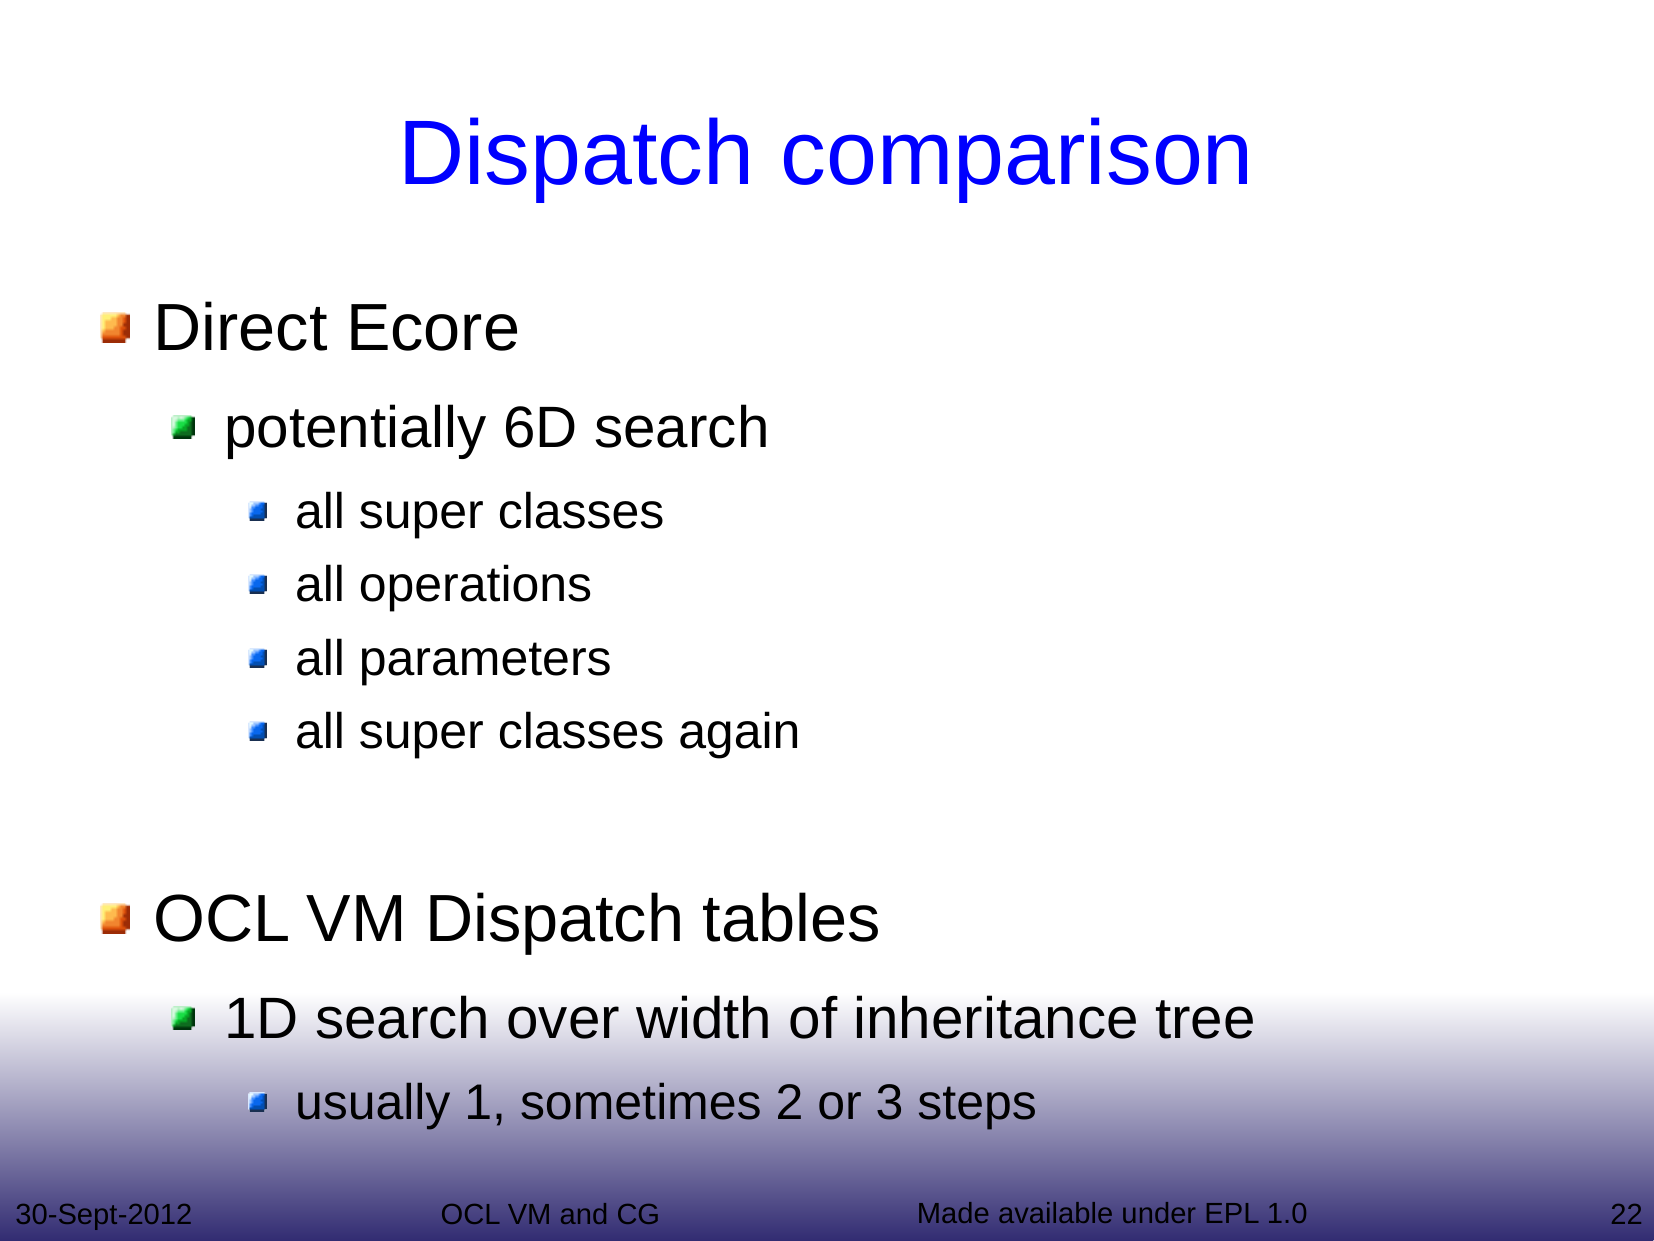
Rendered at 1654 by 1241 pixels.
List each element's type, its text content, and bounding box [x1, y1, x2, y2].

list Direct Ecore potentially 6D search all super classes all operations all parameters all super classes again OCL VM Dispatch tables 1D search over width of inheritance tree usually 1, sometimes 2 or 3 steps [82, 290, 1571, 1130]
title Dispatch comparison [82, 49, 1571, 257]
